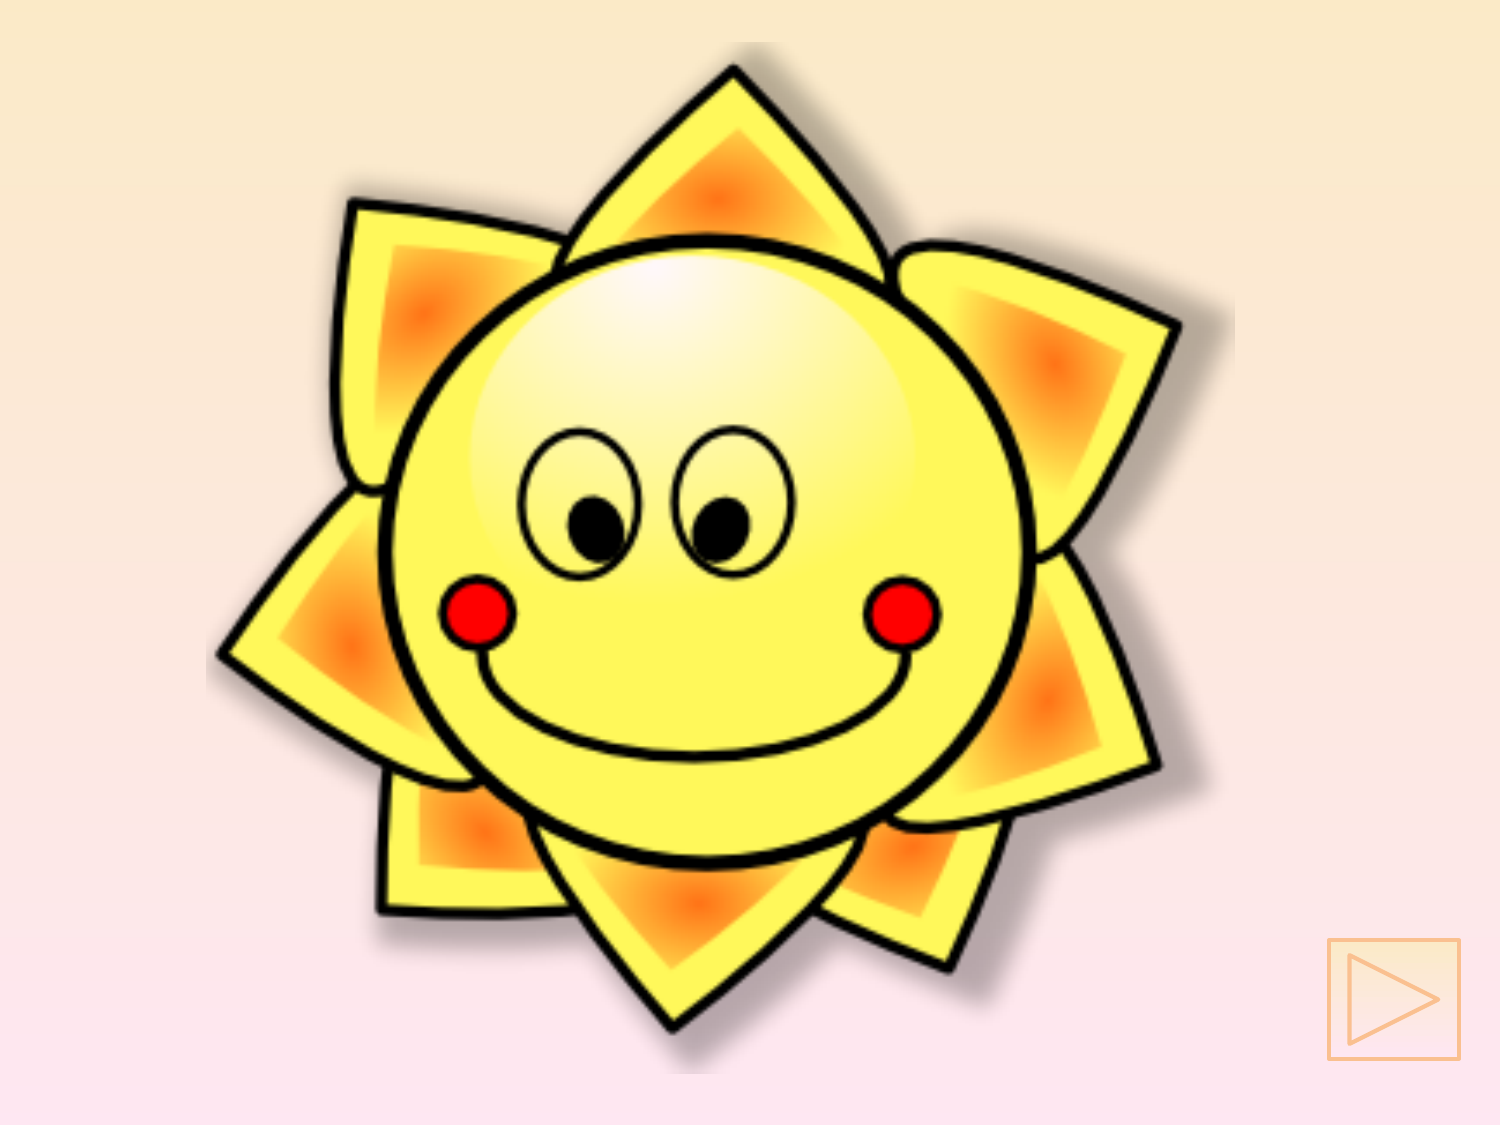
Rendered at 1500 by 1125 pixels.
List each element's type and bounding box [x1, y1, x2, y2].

picture [206, 42, 1235, 1074]
text_box [1328, 940, 1459, 1059]
